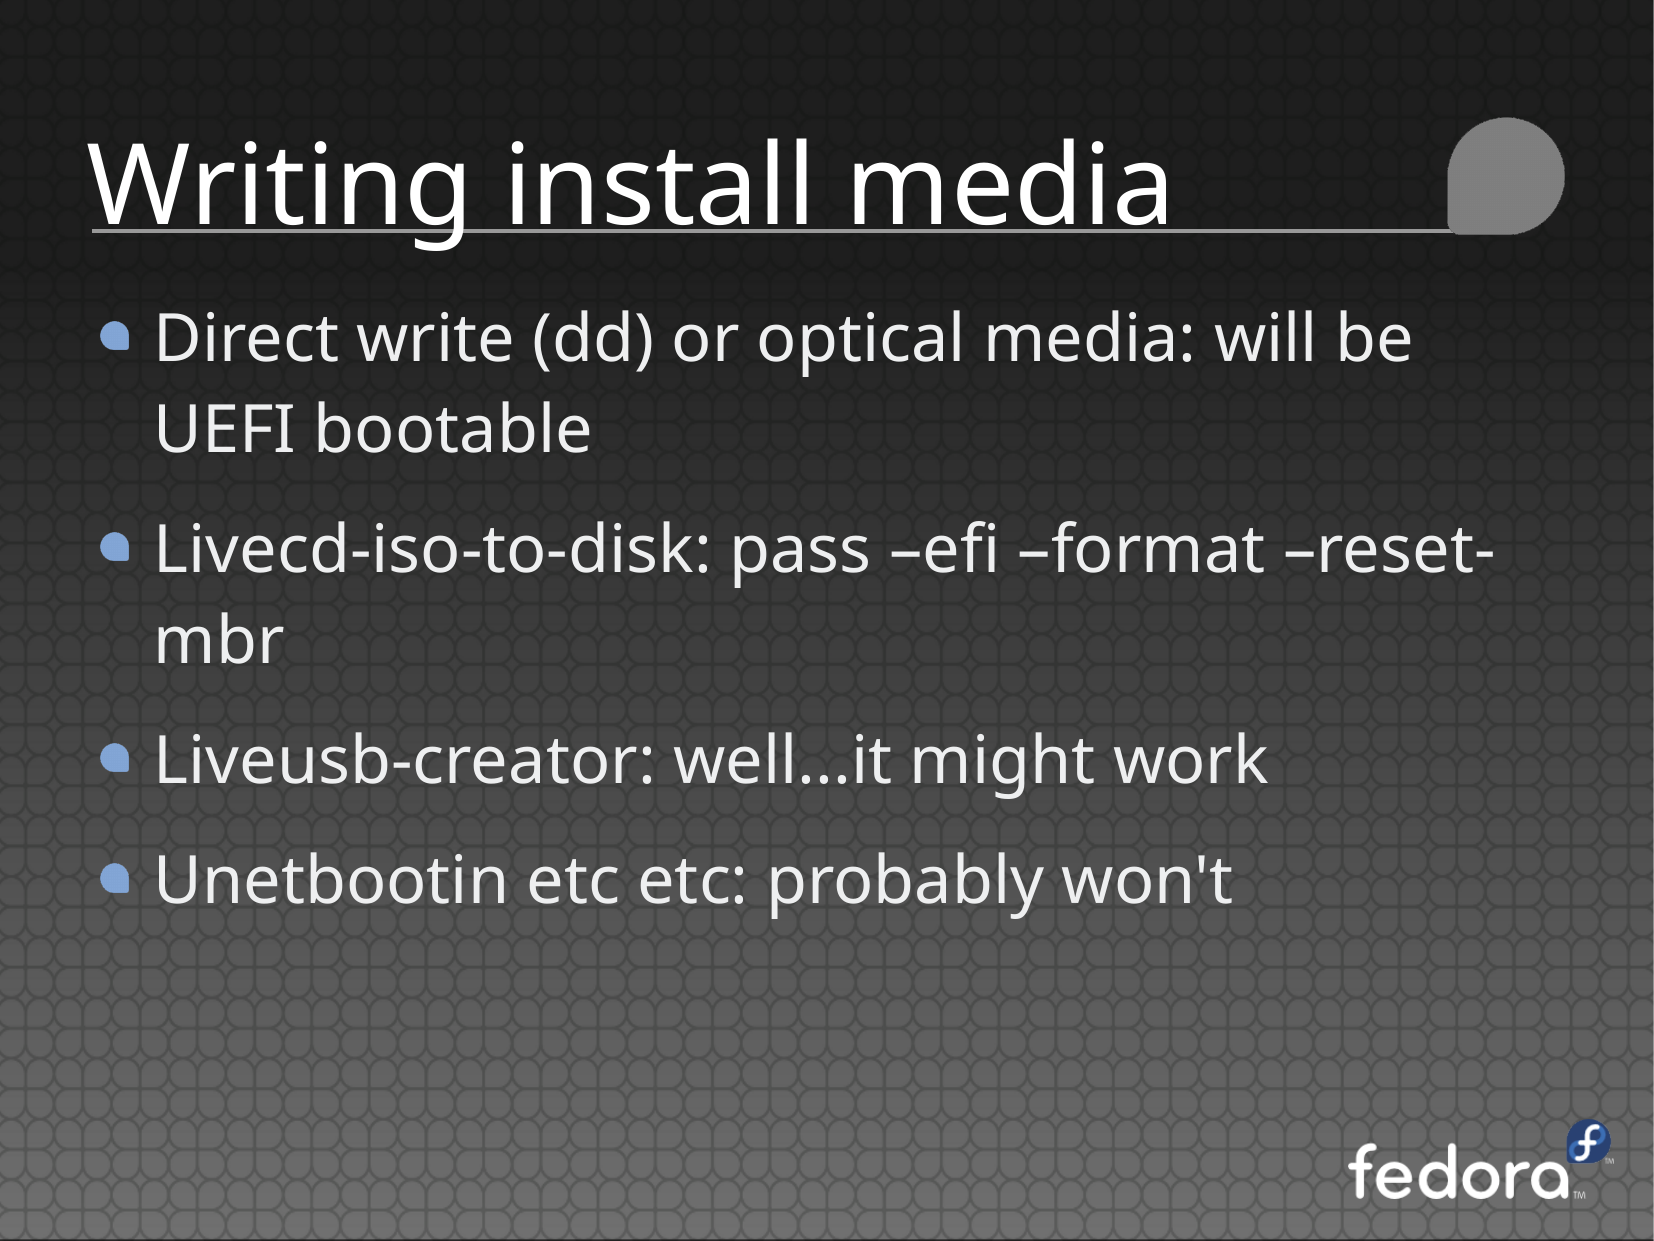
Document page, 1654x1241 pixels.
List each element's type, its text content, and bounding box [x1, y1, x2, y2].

list Direct write (dd) or optical media: will be UEFI bootable Livecd-iso-to-disk: pass –efi –format –reset-mbr Liveusb-creator: well...it might work Unetbootin etc etc: probably won't [82, 290, 1571, 1010]
picture [0, 0, 1654, 1241]
title Writing install media [86, 112, 1576, 249]
